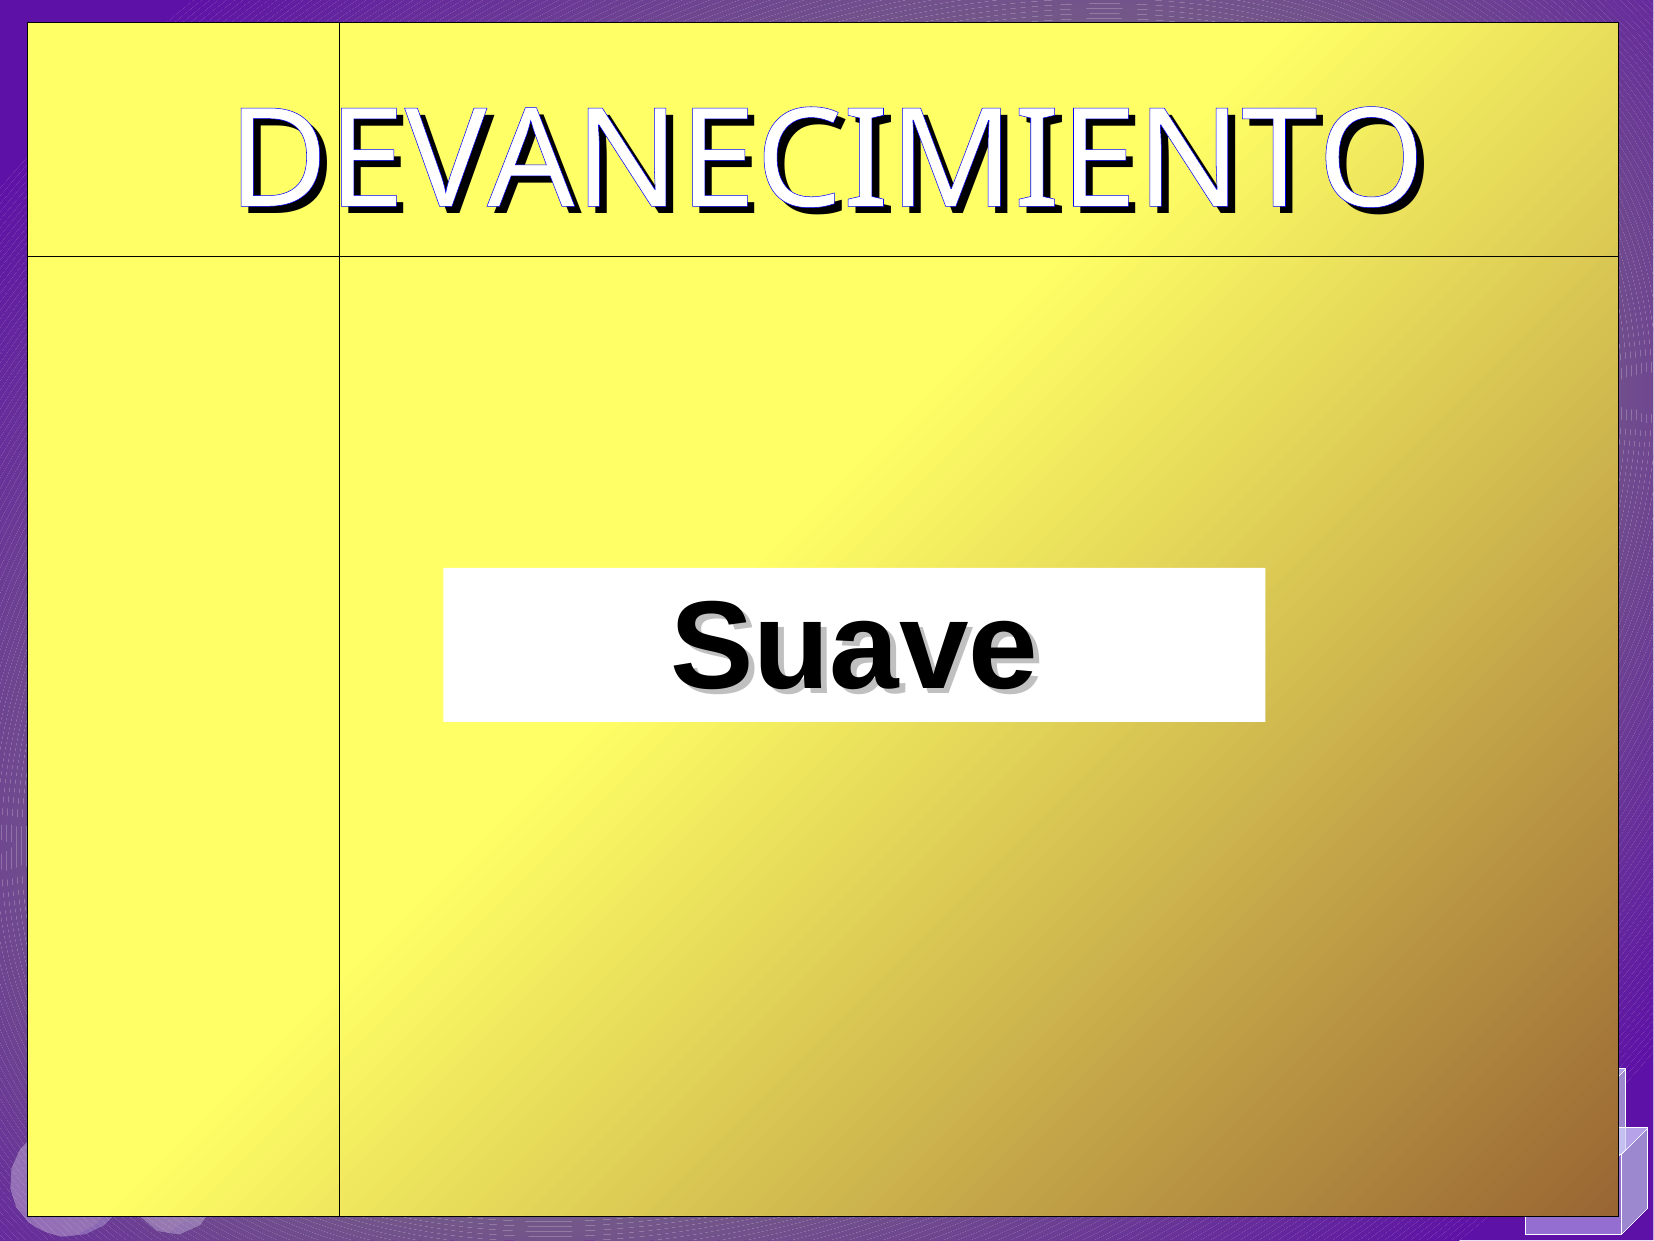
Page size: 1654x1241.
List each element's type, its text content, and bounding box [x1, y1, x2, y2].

title Suave [443, 567, 1266, 722]
title DEVANECIMIENTO [82, 49, 1571, 257]
text_box [27, 22, 1619, 1217]
